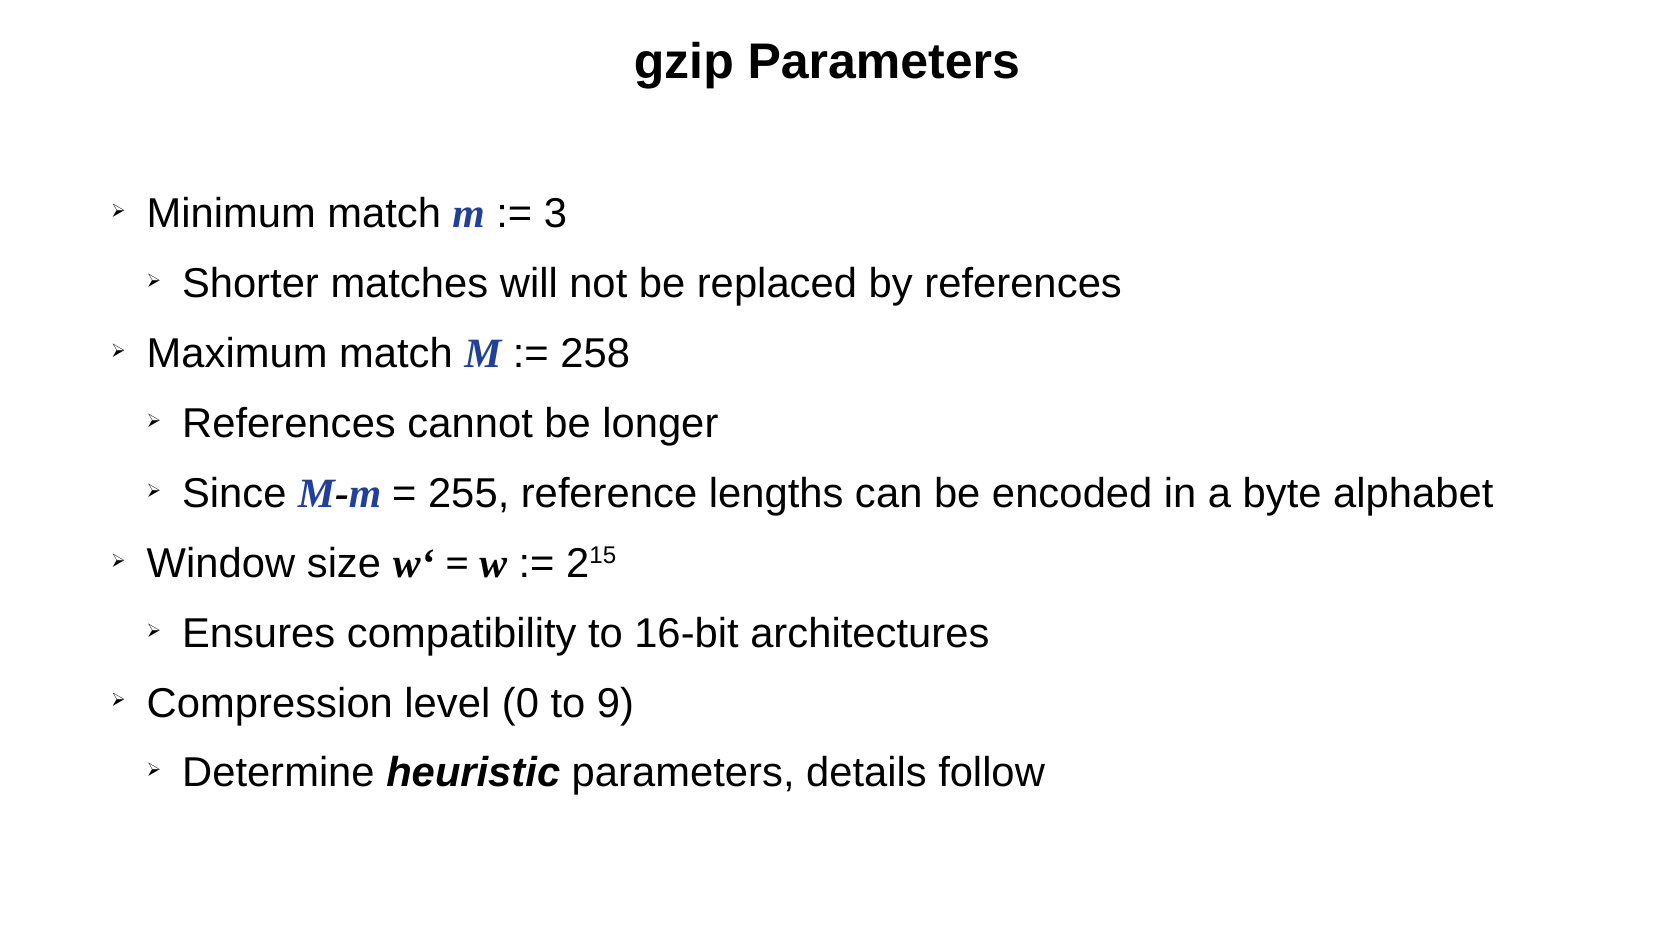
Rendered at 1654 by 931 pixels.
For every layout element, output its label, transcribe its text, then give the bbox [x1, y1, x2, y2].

text_box Minimum match m := 3 Shorter matches will not be replaced by references Maximum match M := 258 References cannot be longer Since M-m = 255, reference lengths can be encoded in a byte alphabet Window size w‘ = w := 215 Ensures compatibility to 16-bit architectures Compression level (0 to 9) Determine heuristic parameters, details follow [96, 159, 1558, 803]
text_box gzip Parameters [474, 0, 1180, 125]
